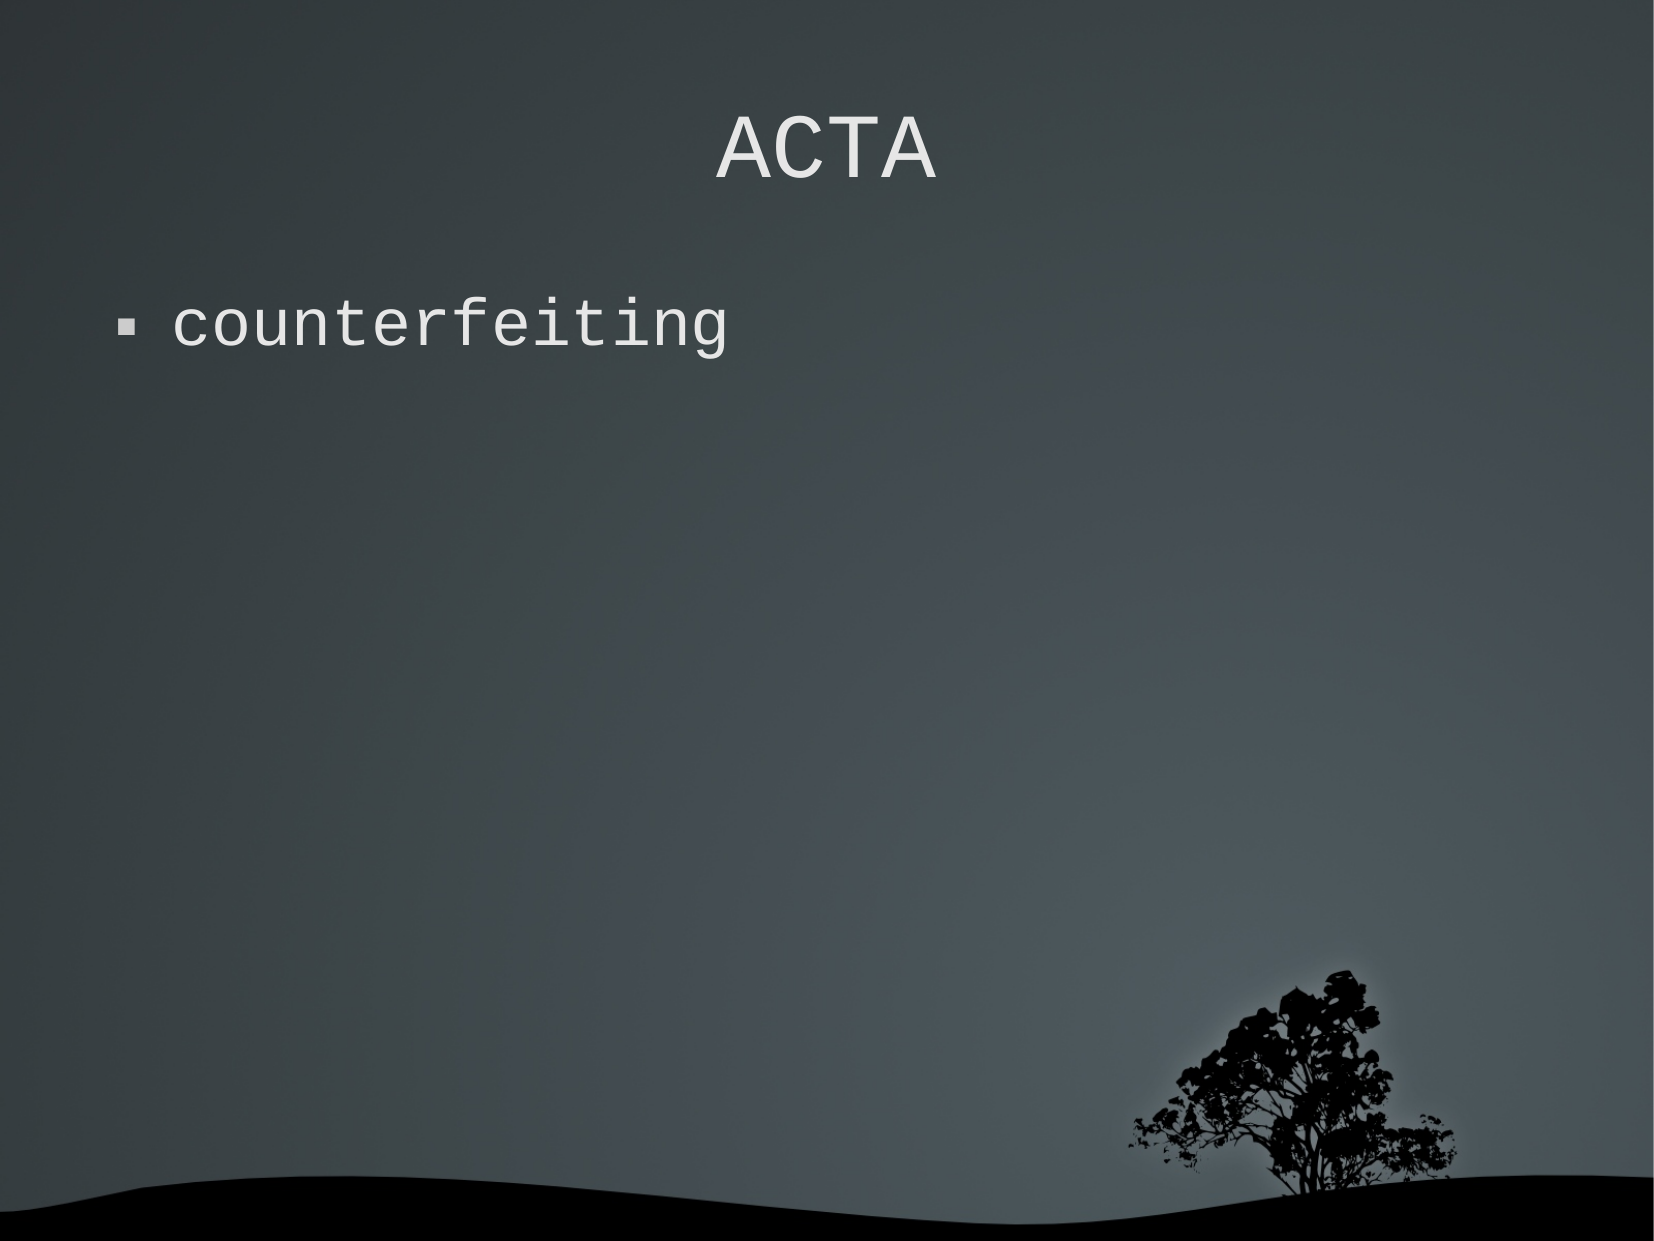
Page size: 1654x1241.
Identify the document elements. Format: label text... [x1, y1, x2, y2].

picture [0, 0, 1654, 1241]
list counterfeiting [82, 290, 1571, 1094]
title ACTA [82, 56, 1571, 250]
